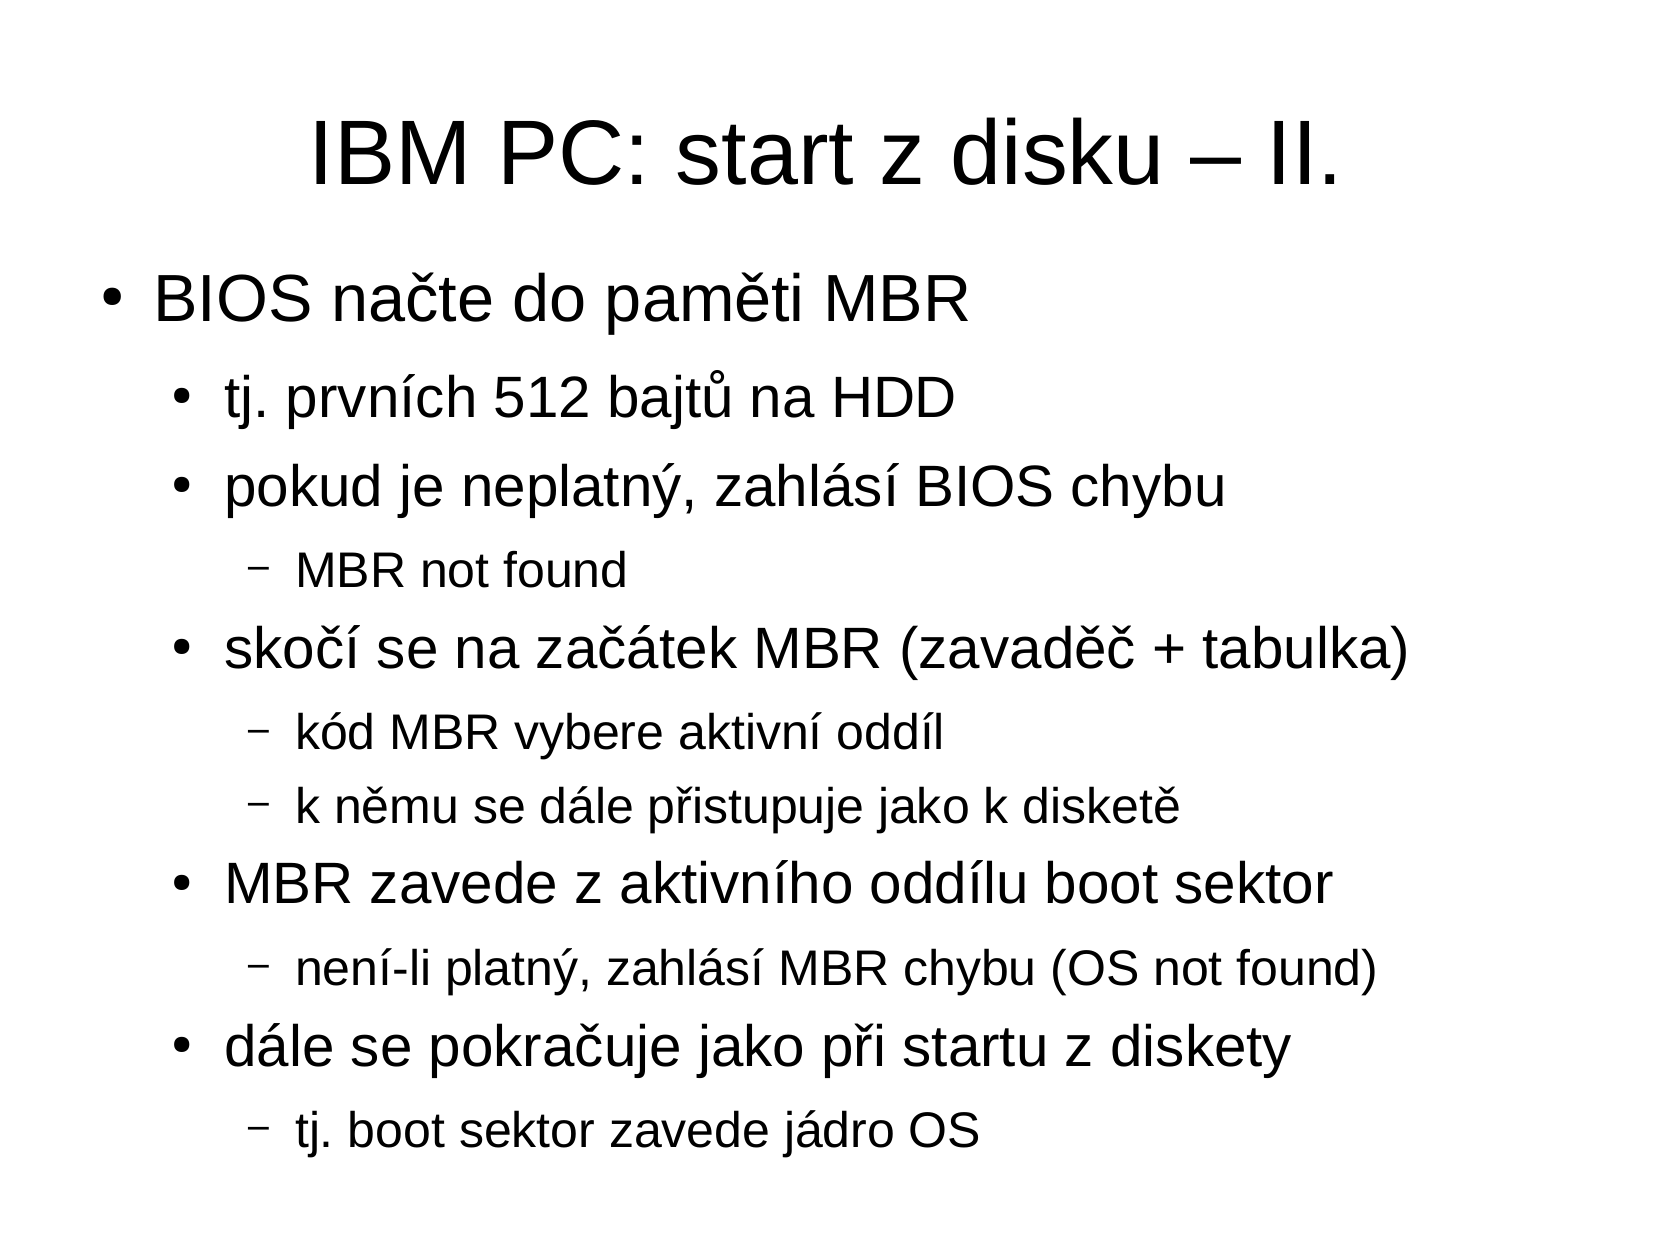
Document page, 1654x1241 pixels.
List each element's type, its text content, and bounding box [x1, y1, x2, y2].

title IBM PC: start z disku – II. [82, 56, 1571, 250]
list BIOS načte do paměti MBR tj. prvních 512 bajtů na HDD pokud je neplatný, zahlásí BIOS chybu MBR not found skočí se na začátek MBR (zavaděč + tabulka) kód MBR vybere aktivní oddíl k němu se dále přistupuje jako k disketě MBR zavede z aktivního oddílu boot sektor není-li platný, zahlásí MBR chybu (OS not found) dále se pokračuje jako při startu z diskety tj. boot sektor zavede jádro OS [82, 260, 1571, 1158]
